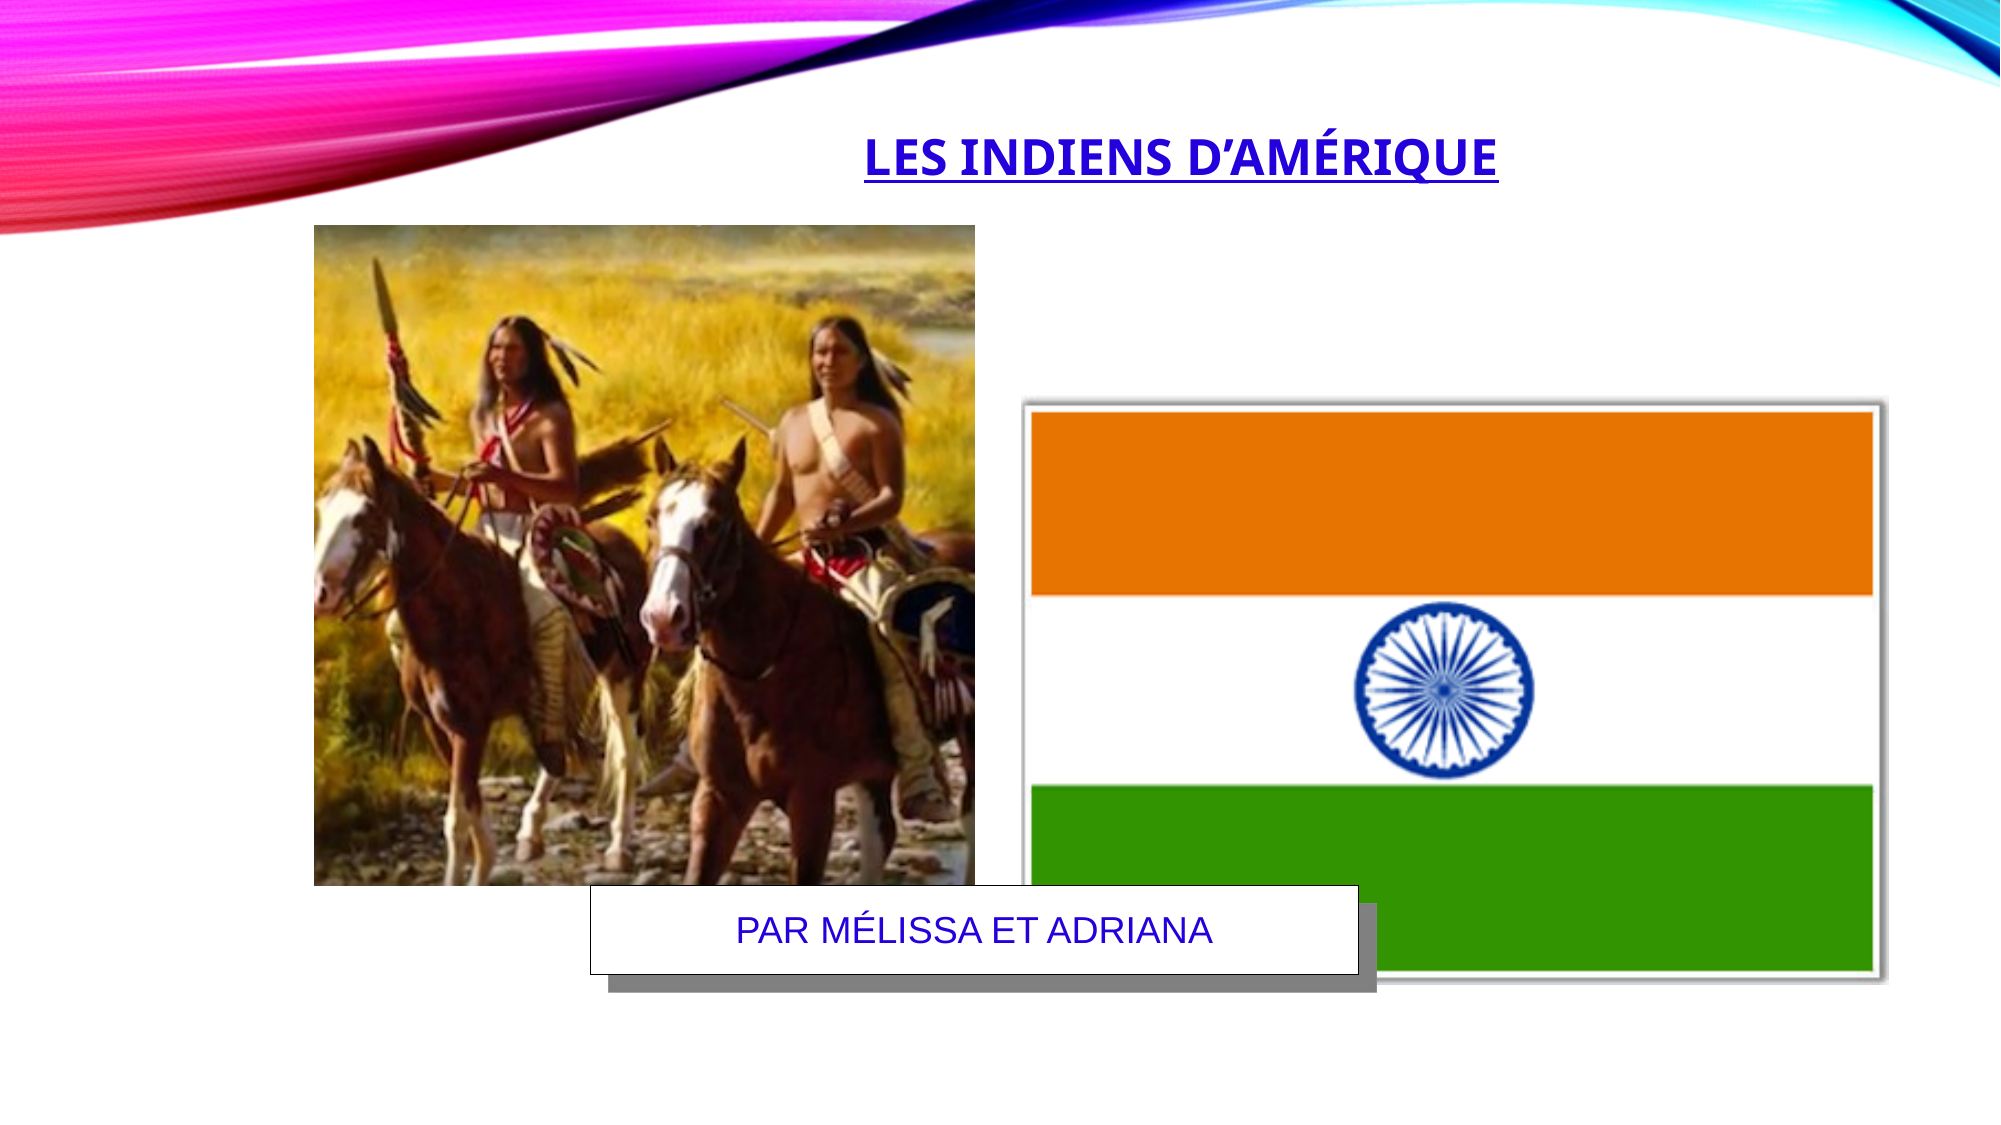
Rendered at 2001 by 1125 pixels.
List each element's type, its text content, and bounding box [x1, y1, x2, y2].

picture [1021, 395, 1889, 985]
subtitle [474, 125, 1888, 885]
subtitle [474, 886, 1888, 1021]
picture [0, 0, 2000, 886]
text_box PAR MÉLISSA ET ADRIANA [590, 885, 1359, 975]
